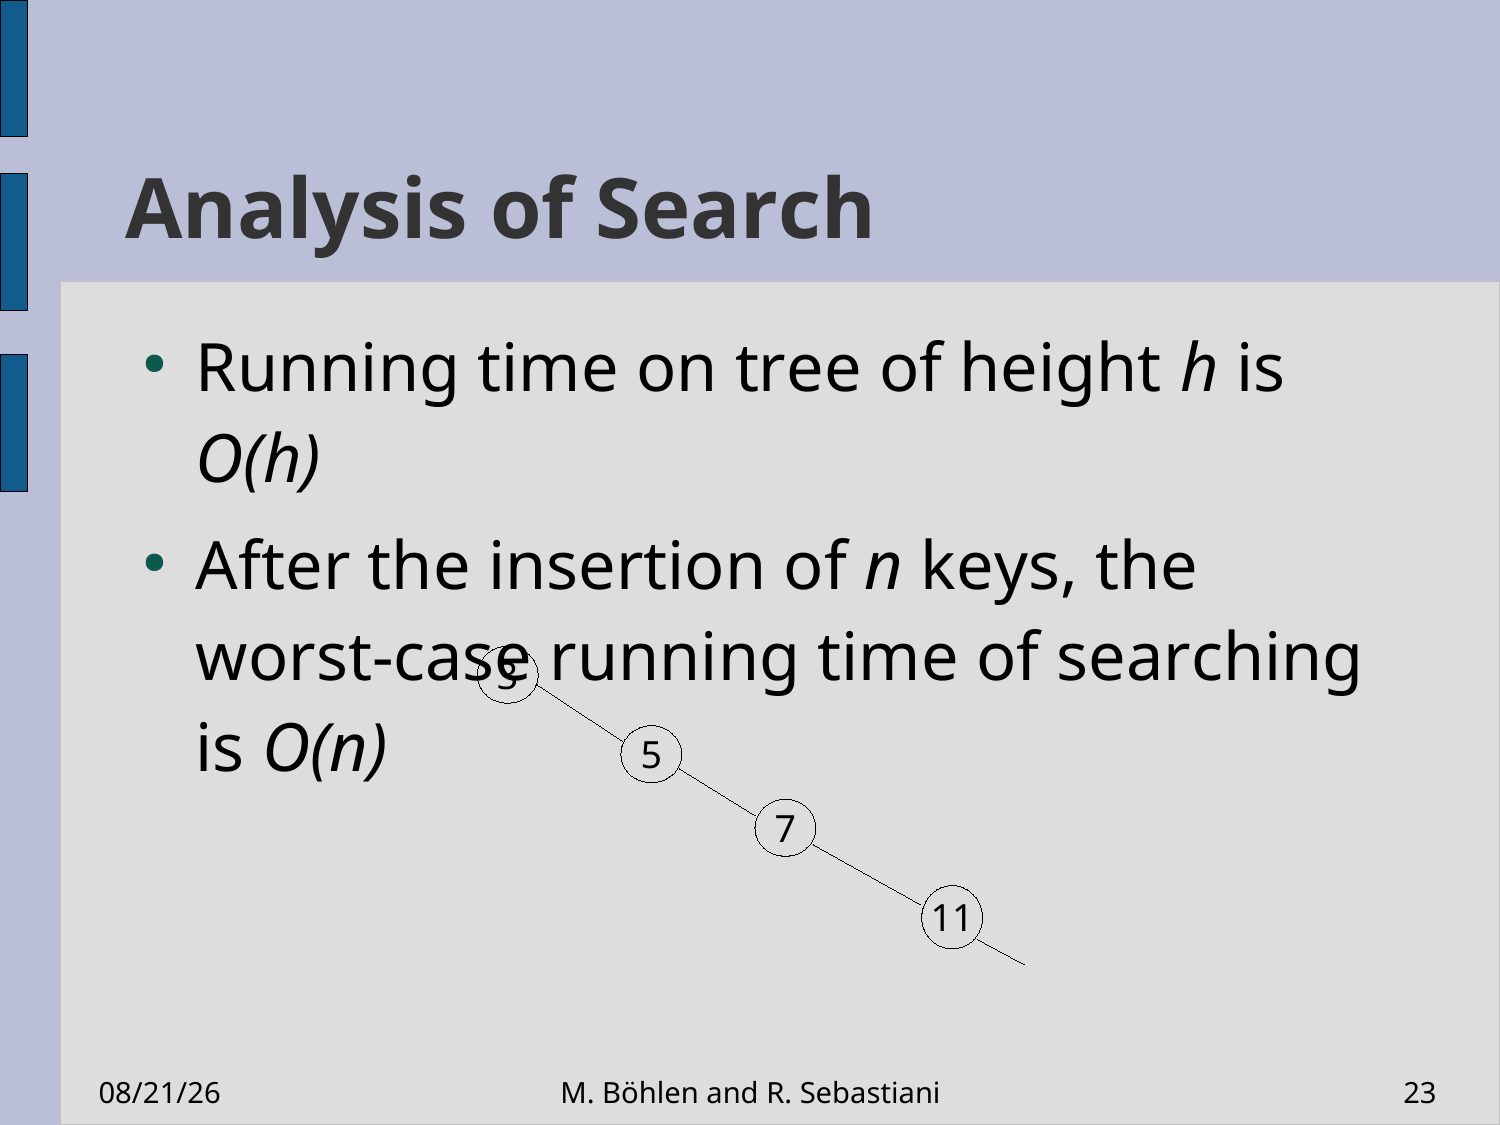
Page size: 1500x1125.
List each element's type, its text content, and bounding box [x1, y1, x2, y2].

text_box 3 [477, 646, 539, 704]
text_box 11 [921, 885, 983, 949]
list Running time on tree of height h is O(h) After the insertion of n keys, the worst-case running time of searching is O(n) [110, 312, 1392, 596]
text_box 7 [754, 799, 816, 857]
title Analysis of Search [110, 67, 1392, 271]
text_box 5 [620, 725, 682, 783]
